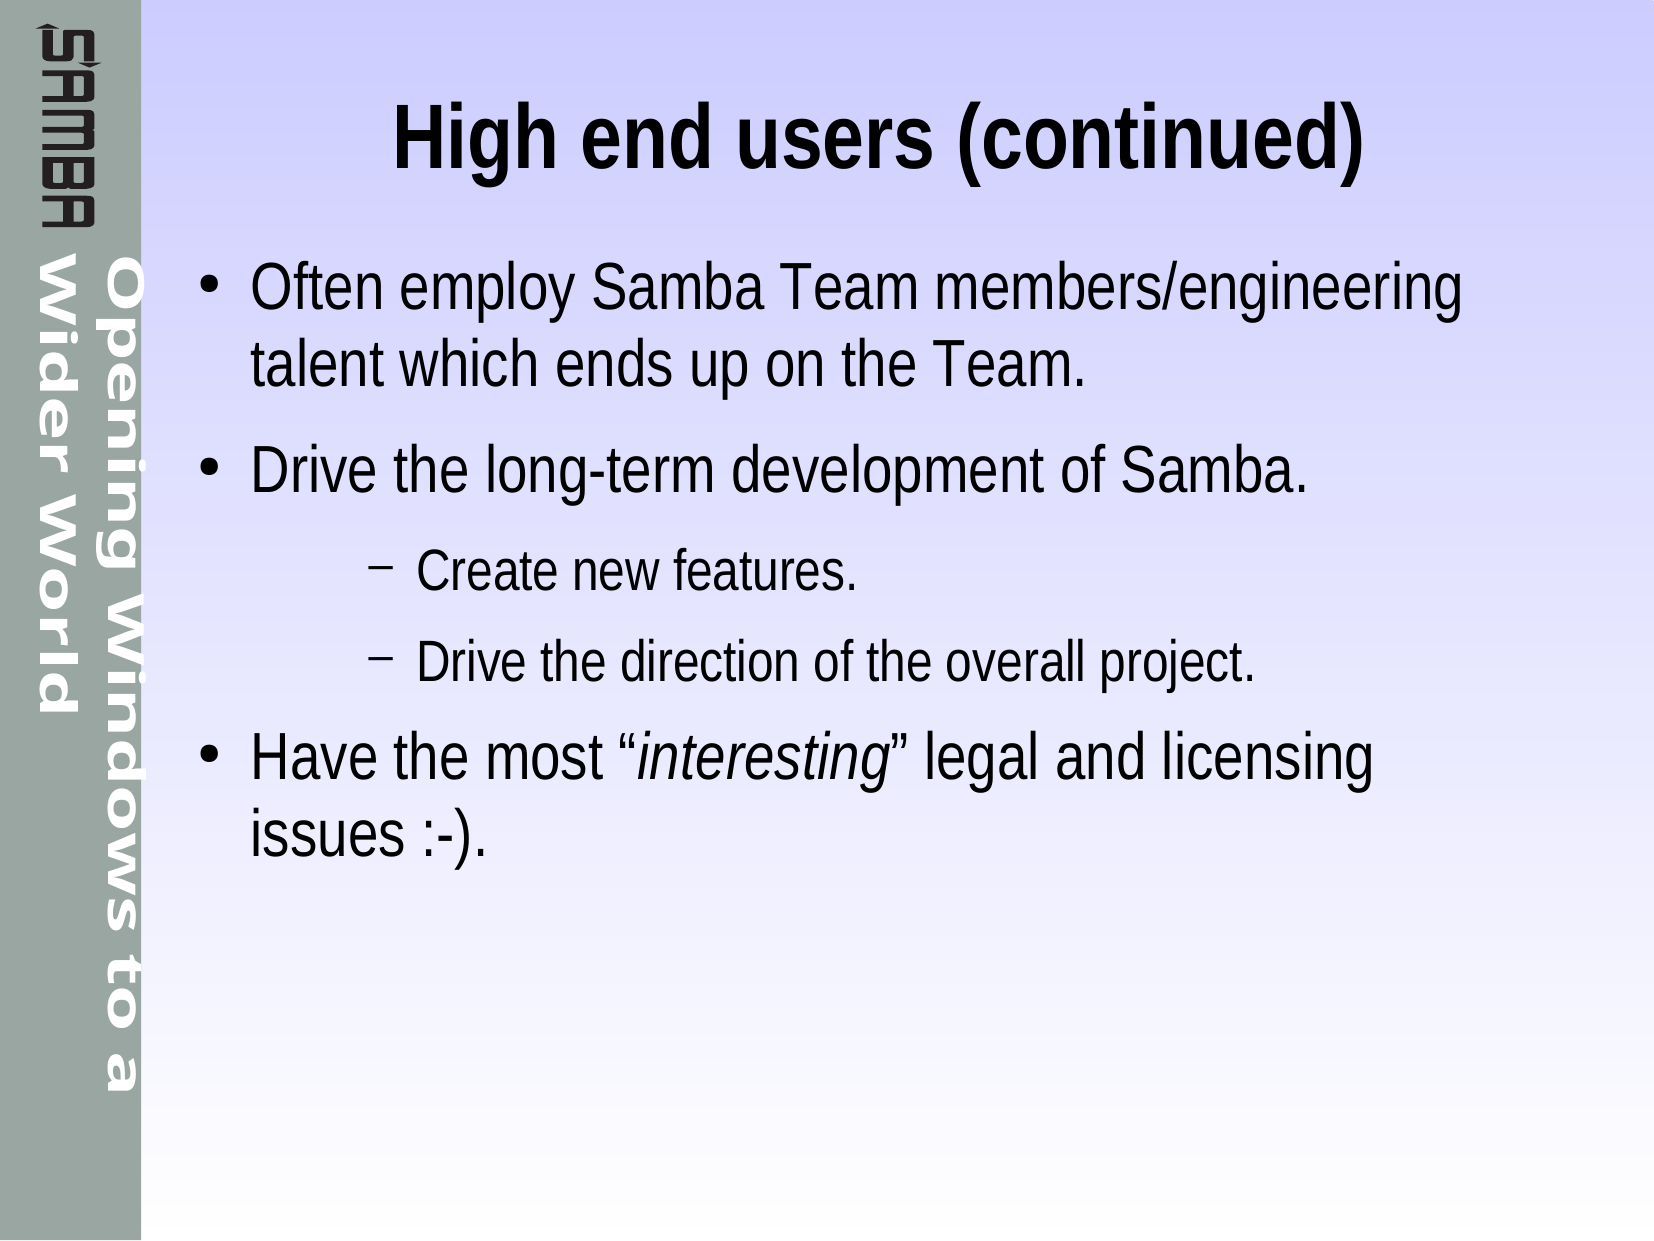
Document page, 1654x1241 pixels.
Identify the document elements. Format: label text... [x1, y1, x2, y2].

list Often employ Samba Team members/engineering talent which ends up on the Team. Drive the long-term development of Samba. Create new features. Drive the direction of the overall project. Have the most “interesting” legal and licensing issues :-). [179, 246, 1592, 1155]
title High end users (continued) [173, 31, 1586, 239]
